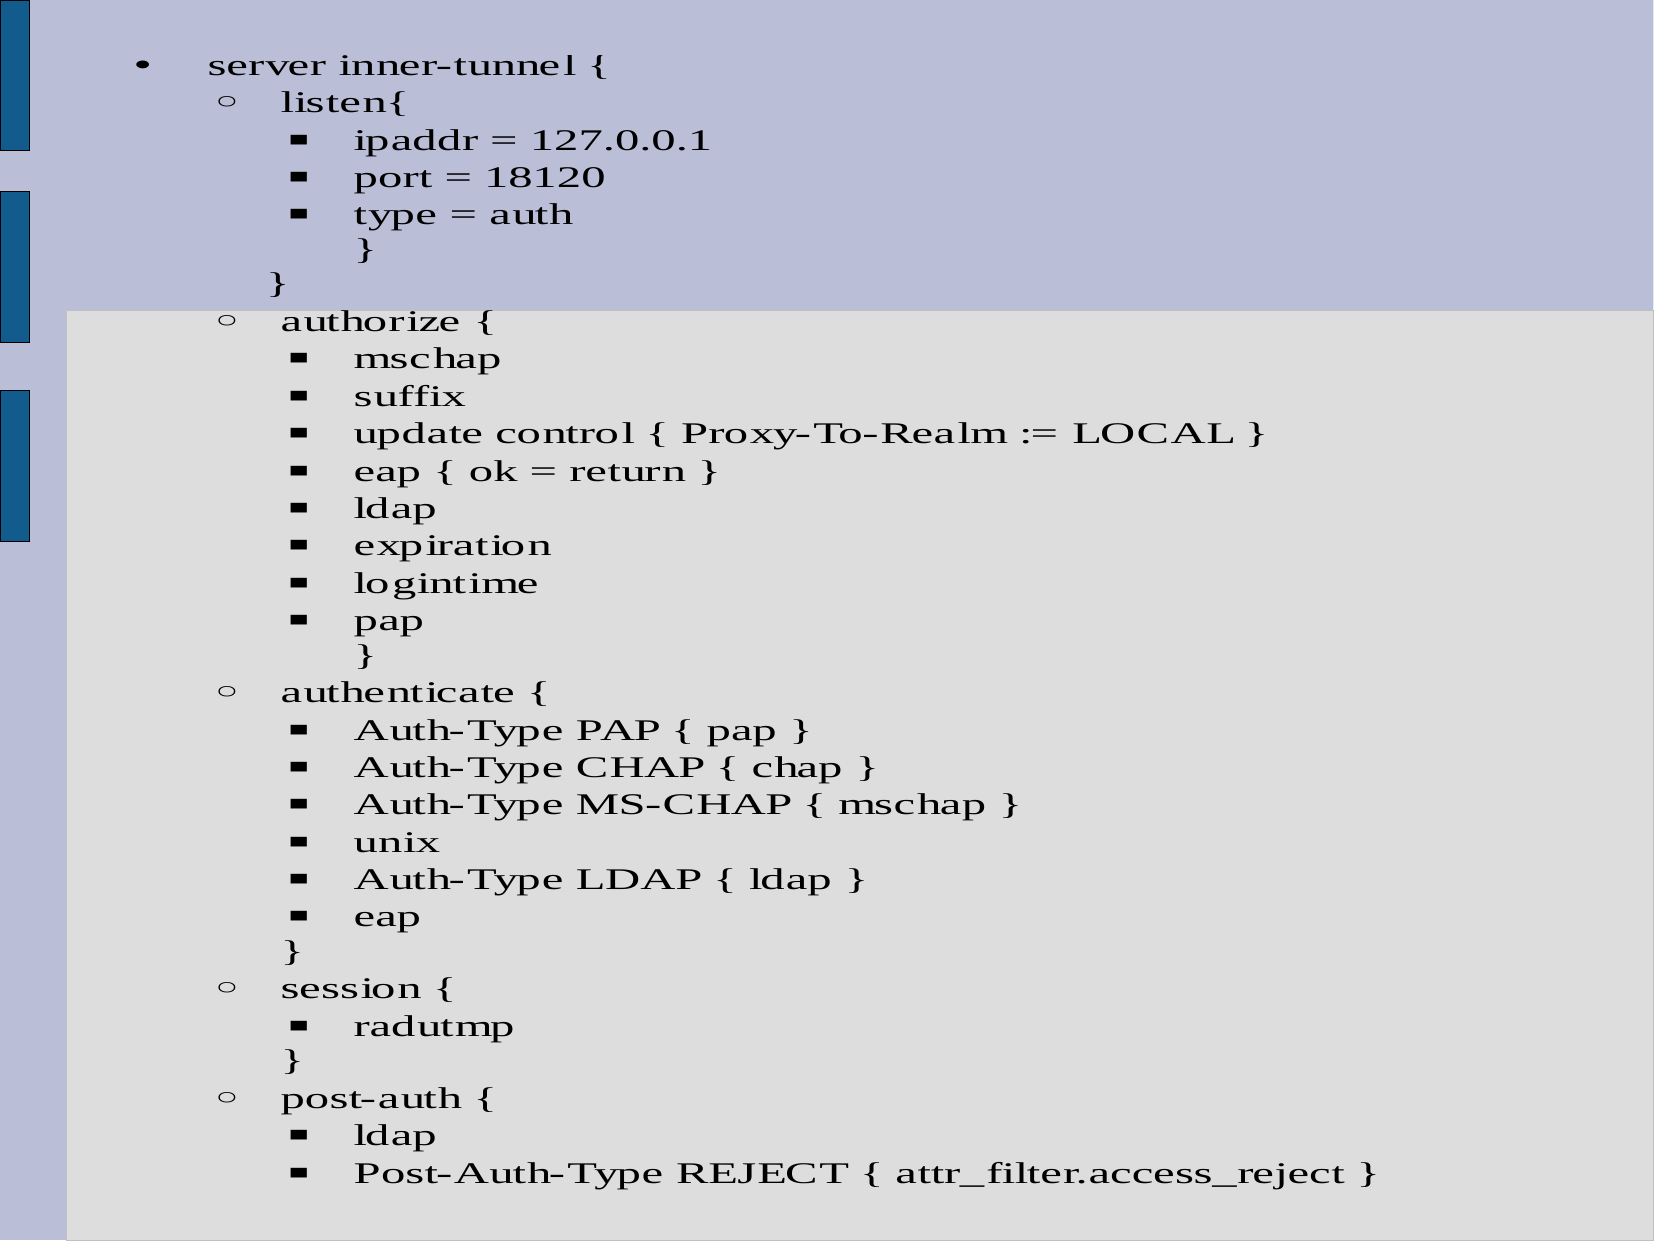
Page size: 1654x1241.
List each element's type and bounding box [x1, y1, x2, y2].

chart [58, 55, 1654, 1216]
